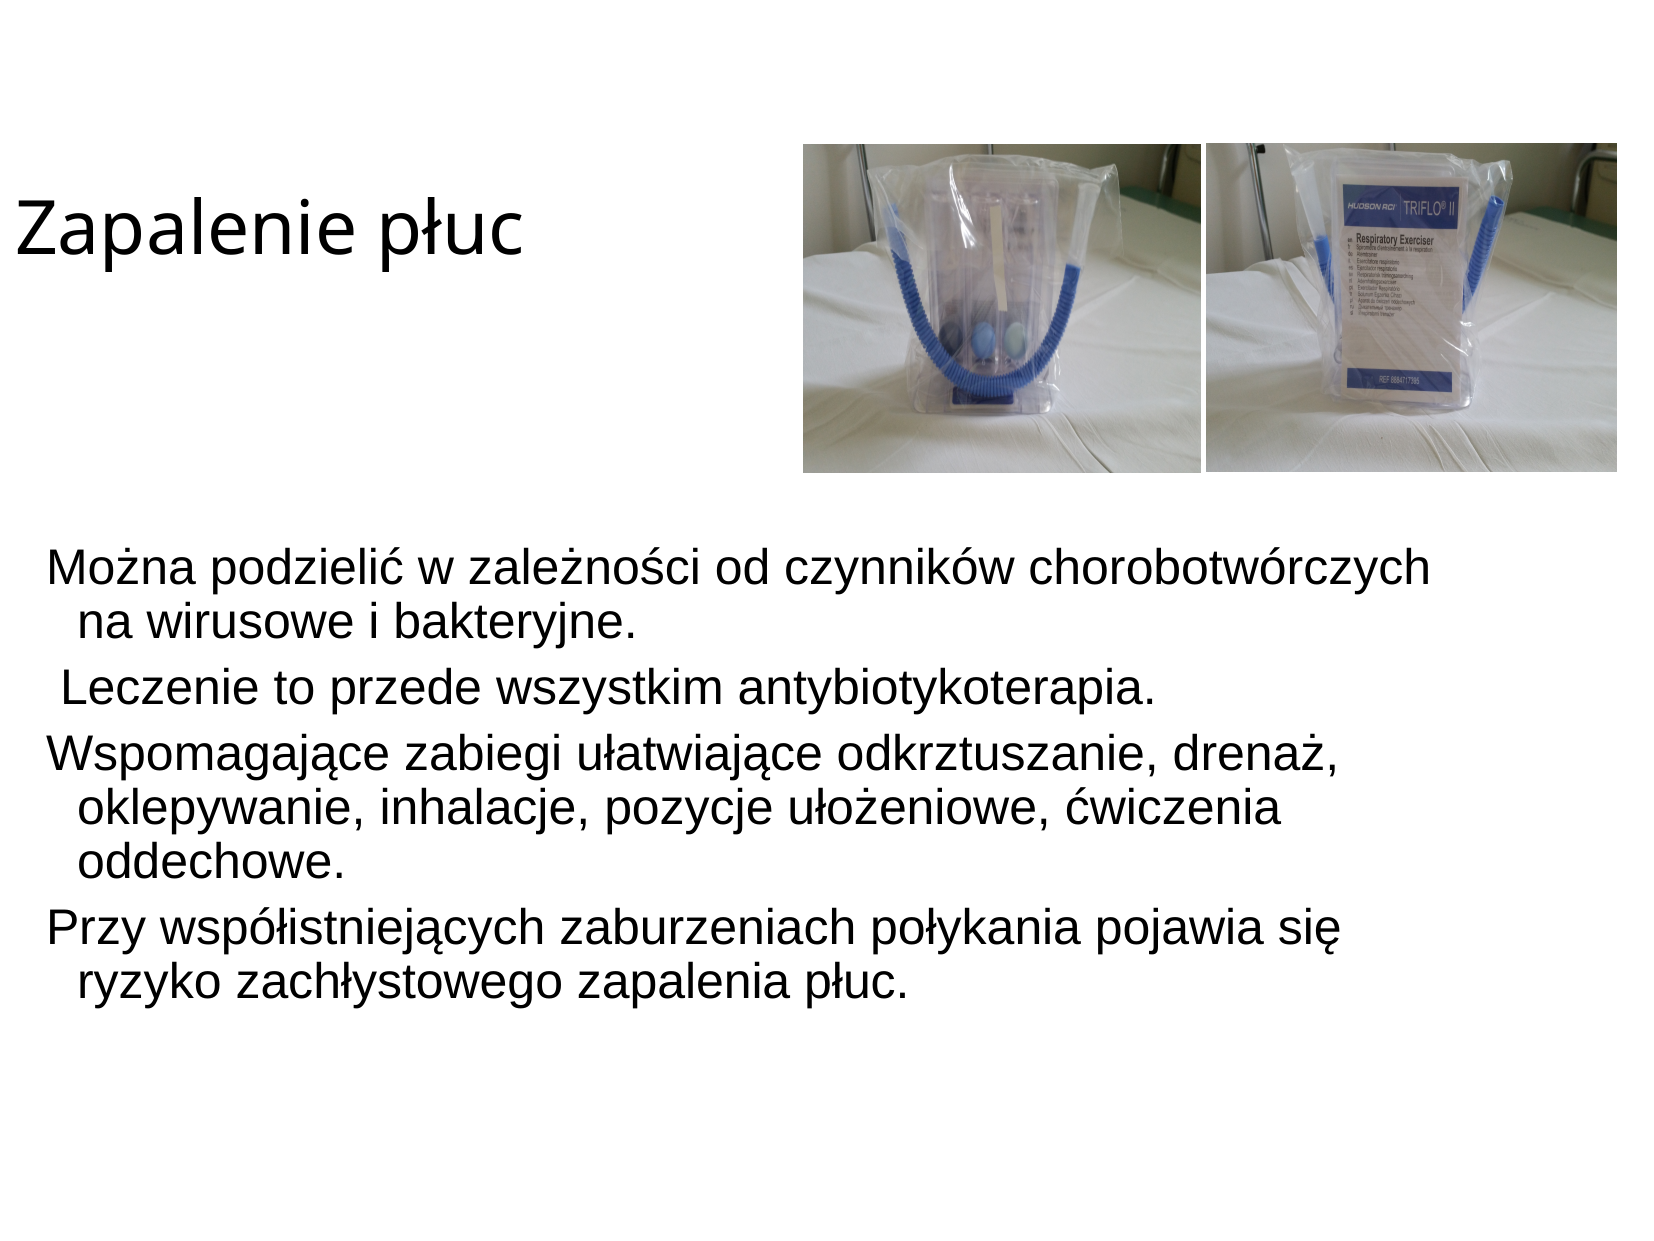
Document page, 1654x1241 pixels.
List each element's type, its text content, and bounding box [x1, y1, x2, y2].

list Można podzielić w zależności od czynników chorobotwórczych na wirusowe i bakteryjne. Leczenie to przede wszystkim antybiotykoterapia. Wspomagające zabiegi ułatwiające odkrztuszanie, drenaż, oklepywanie, inhalacje, pozycje ułożeniowe, ćwiczenia oddechowe. Przy współistniejących zaburzeniach połykania pojawia się ryzyko zachłystowego zapalenia płuc. [0, 446, 1489, 1105]
picture [803, 144, 1201, 473]
title Zapalenie płuc [0, 127, 1489, 334]
picture [1206, 143, 1617, 472]
